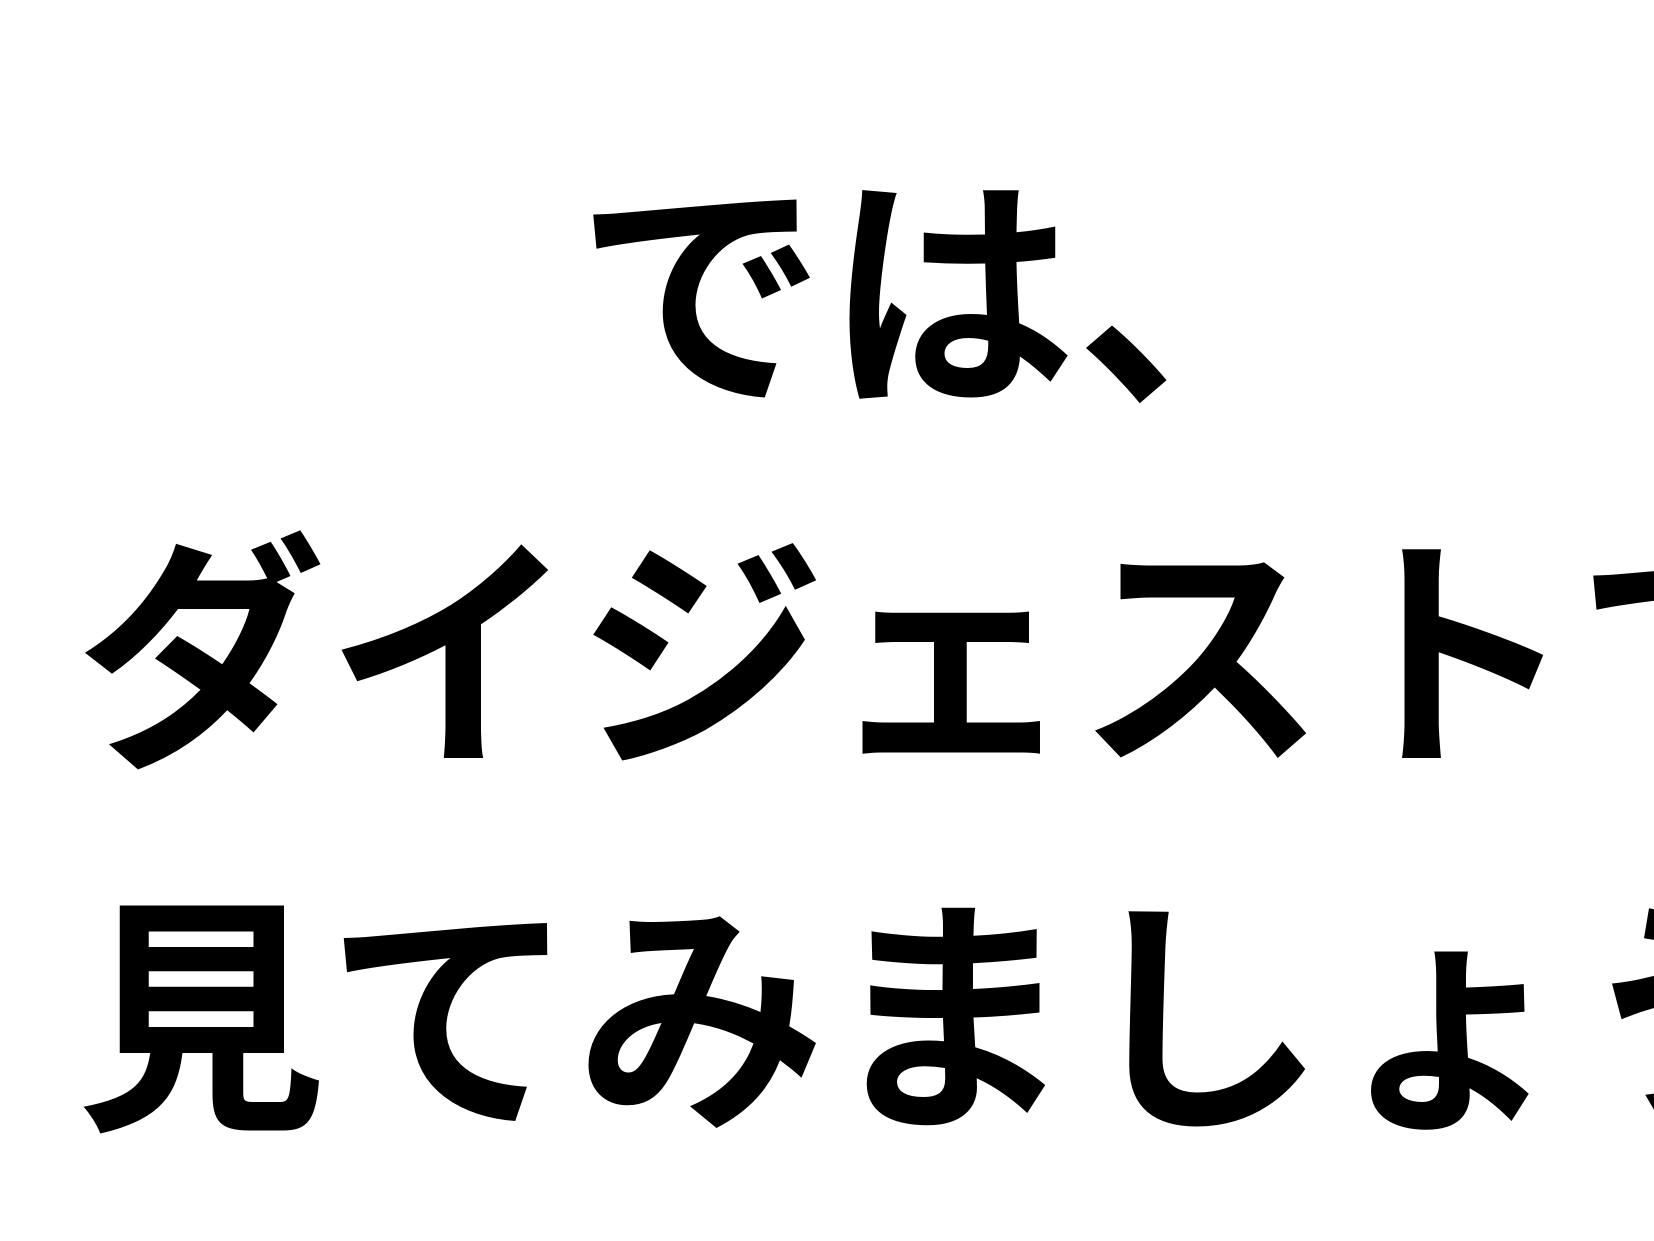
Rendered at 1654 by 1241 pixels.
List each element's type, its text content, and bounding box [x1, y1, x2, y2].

text_box では、 ダイジェストで 見てみましょう [62, 88, 1555, 911]
